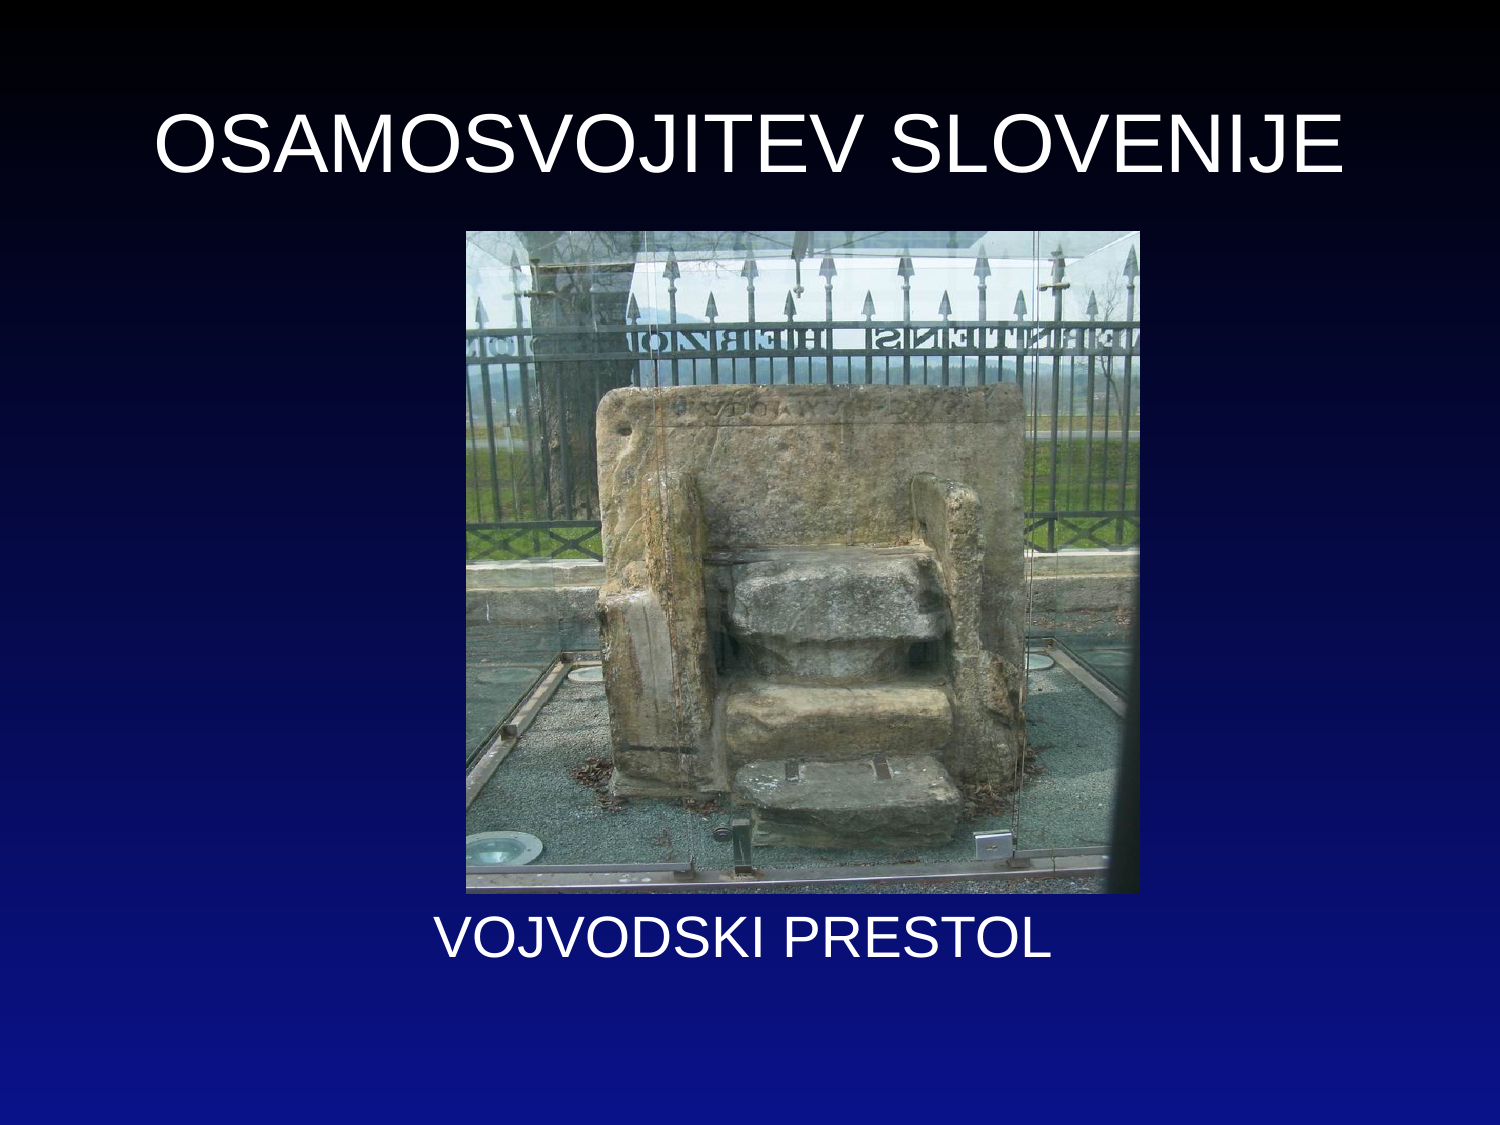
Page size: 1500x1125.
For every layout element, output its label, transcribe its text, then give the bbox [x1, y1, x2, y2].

picture [466, 231, 1140, 894]
list VOJVODSKI PRESTOL [75, 646, 1425, 1005]
title OSAMOSVOJITEV SLOVENIJE [75, 45, 1425, 233]
